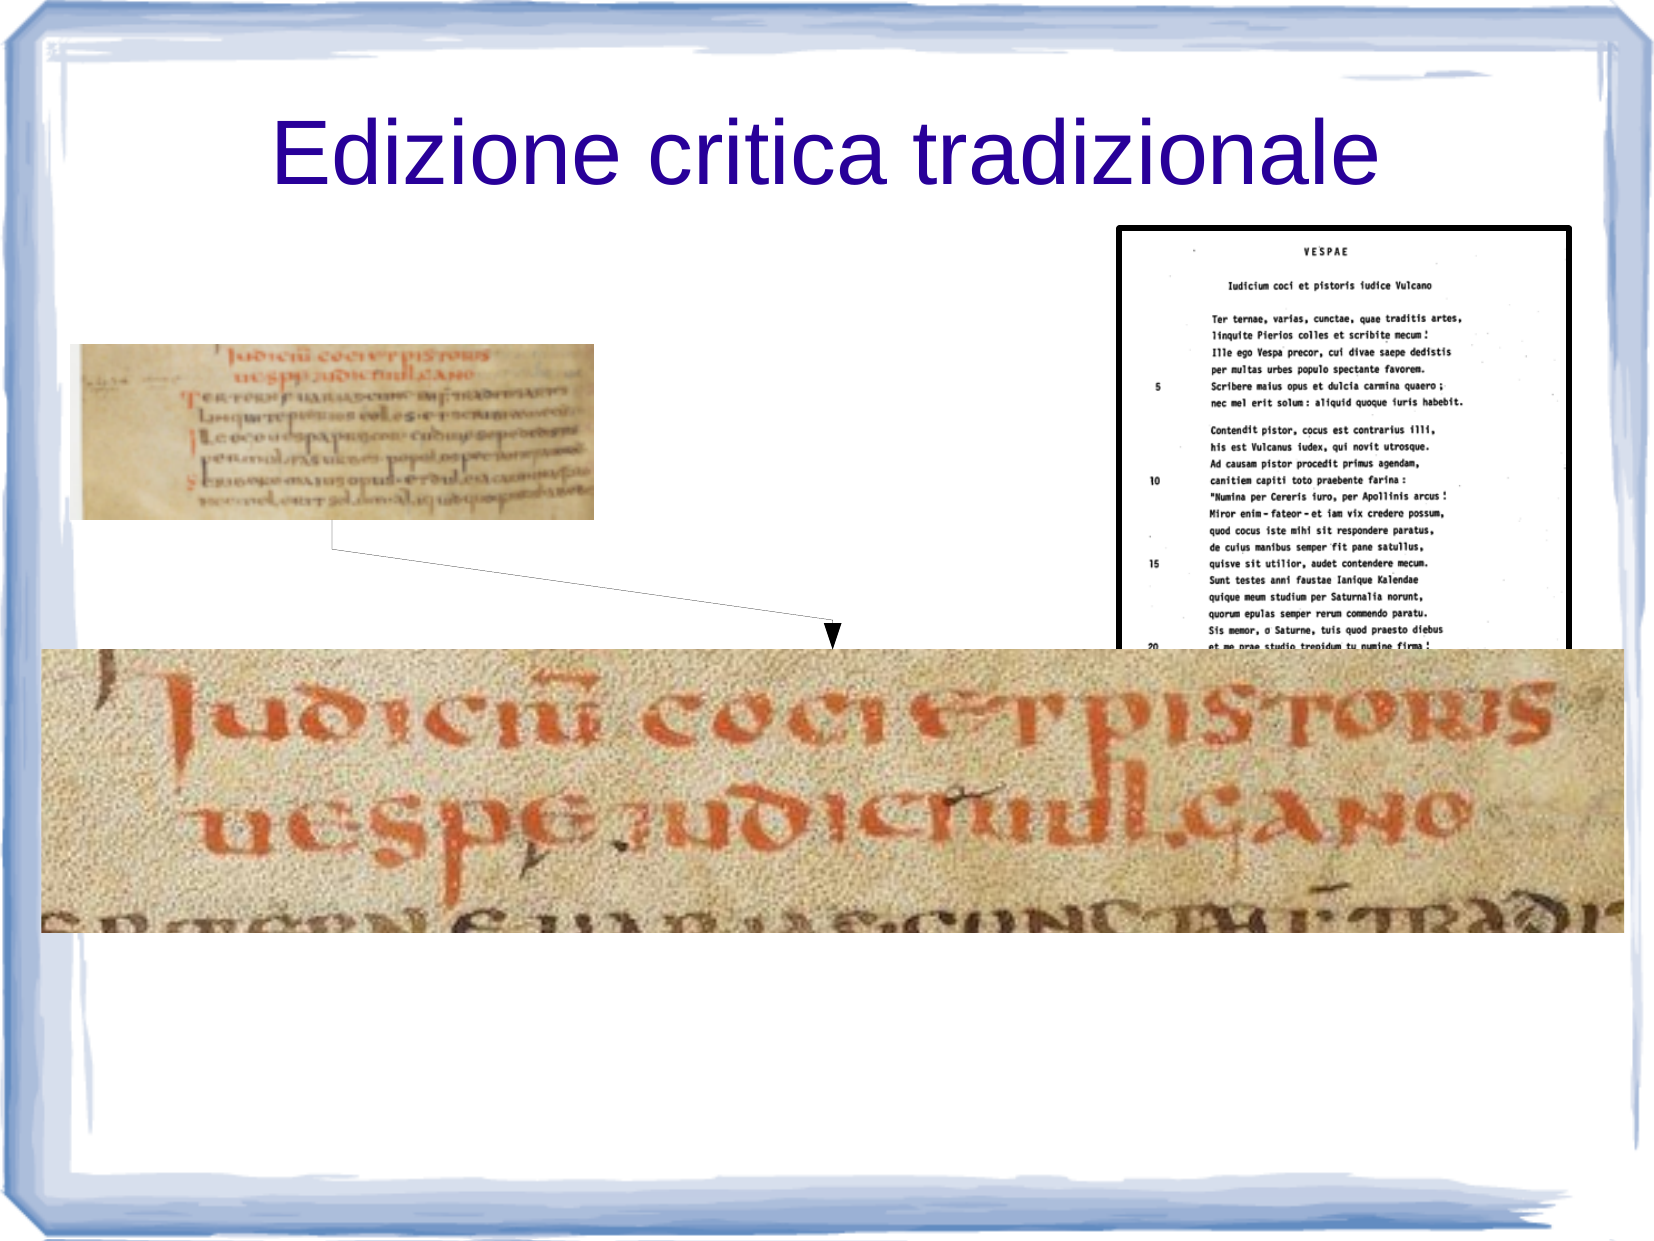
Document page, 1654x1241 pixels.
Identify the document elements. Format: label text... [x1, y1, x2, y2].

title Edizione critica tradizionale [82, 49, 1571, 257]
picture [0, 0, 1654, 1241]
